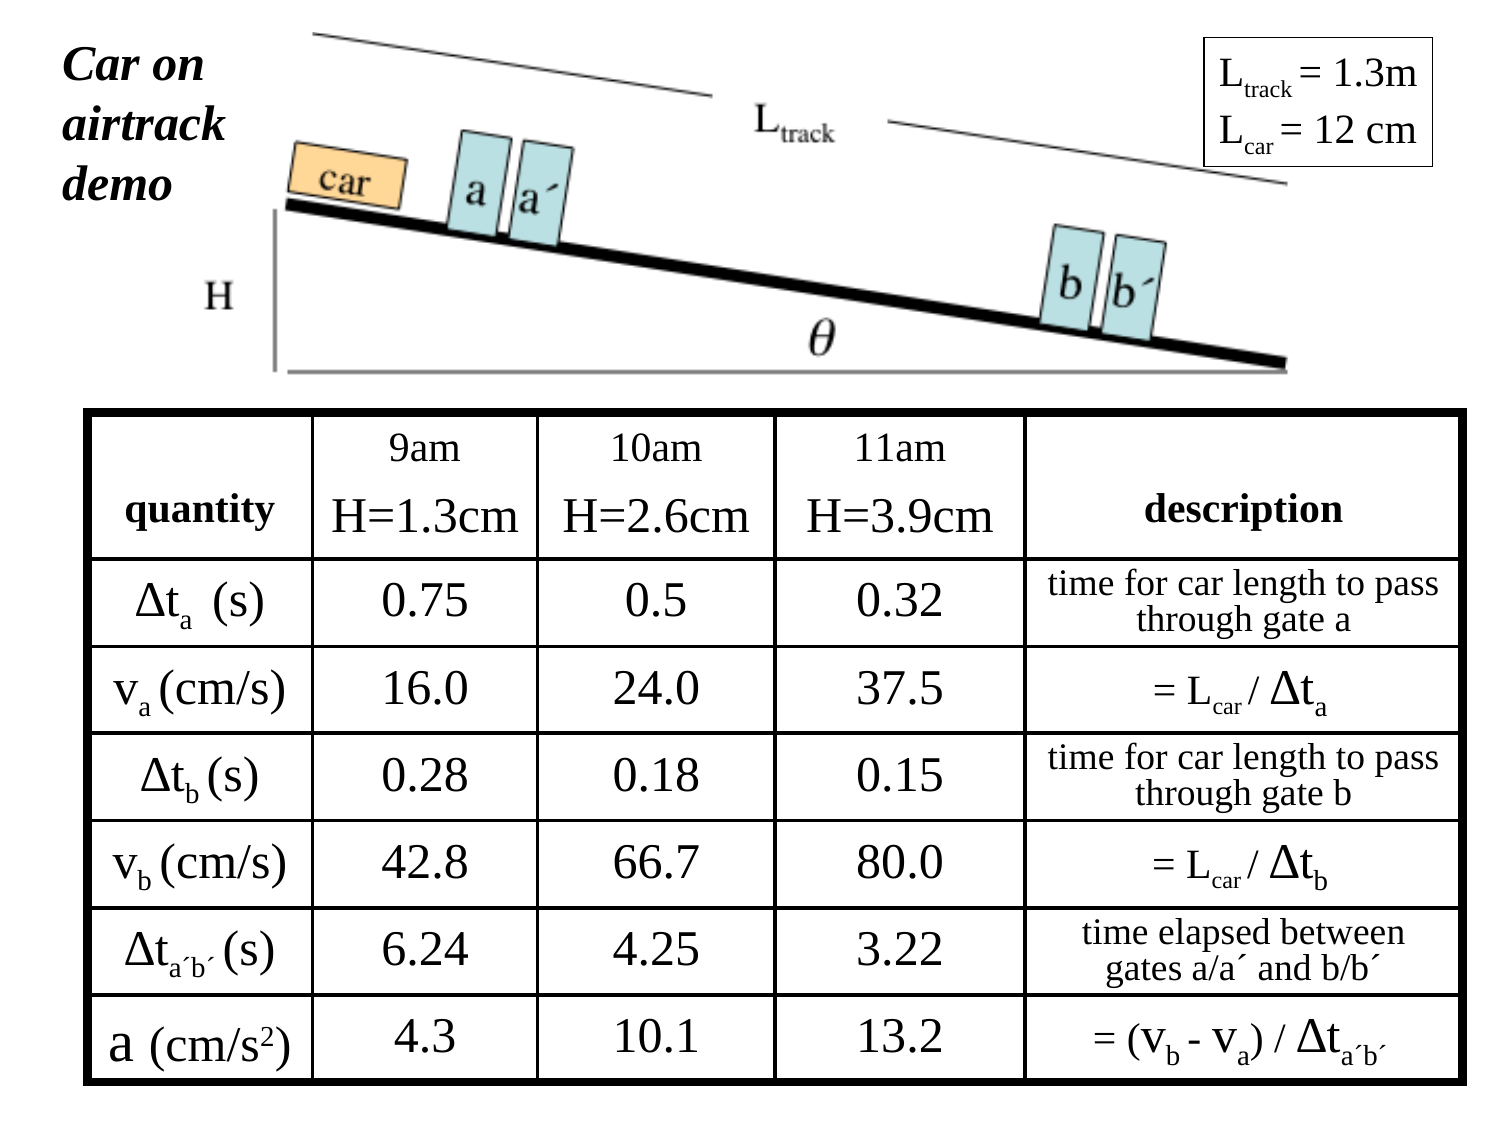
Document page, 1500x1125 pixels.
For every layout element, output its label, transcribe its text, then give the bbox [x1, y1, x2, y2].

table_cell 4.25 [539, 910, 773, 993]
table_header 10am H=2.6cm [539, 417, 773, 557]
table_cell ∆ta´b´ (s) [92, 910, 311, 993]
text_box Car on airtrack demo [47, 22, 288, 218]
table_cell 0.15 [777, 735, 1023, 819]
table_cell 6.24 [314, 910, 536, 993]
table_cell 24.0 [539, 648, 773, 731]
table_cell time for car length to pass through gate a [1027, 561, 1458, 645]
text_box Ltrack = 1.3m Lcar = 12 cm [1203, 37, 1433, 167]
table_cell ∆tb (s) [92, 735, 311, 819]
table_cell 0.18 [539, 735, 773, 819]
table_cell 10.1 [539, 997, 773, 1078]
table_header 11am H=3.9cm [777, 417, 1023, 557]
table_cell 37.5 [777, 648, 1023, 731]
table_cell = Lcar / ∆ta [1027, 648, 1458, 731]
table_cell 0.75 [314, 561, 536, 645]
table_header 9am H=1.3cm [314, 417, 536, 557]
table_cell vb (cm/s) [92, 822, 311, 906]
table_cell 42.8 [314, 822, 536, 906]
table_cell time elapsed between gates a/a´ and b/b´ [1027, 910, 1458, 993]
table_cell 0.32 [777, 561, 1023, 645]
table_cell 0.28 [314, 735, 536, 819]
table_cell time for car length to pass through gate b [1027, 735, 1458, 819]
table_cell 16.0 [314, 648, 536, 731]
table_cell = Lcar / ∆tb [1027, 822, 1458, 906]
table_cell 3.22 [777, 910, 1023, 993]
table_cell = (vb - va) / ∆ta´b´ [1027, 997, 1458, 1078]
table_cell ∆ta (s) [92, 561, 311, 645]
table_cell va (cm/s) [92, 648, 311, 731]
picture [188, 32, 1311, 383]
table_cell 0.5 [539, 561, 773, 645]
table_cell 4.3 [314, 997, 536, 1078]
table_cell a (cm/s2) [92, 997, 311, 1078]
table_header description [1027, 417, 1458, 557]
table_cell 66.7 [539, 822, 773, 906]
table_cell 13.2 [777, 997, 1023, 1078]
table_header quantity [92, 417, 311, 557]
table_cell 80.0 [777, 822, 1023, 906]
